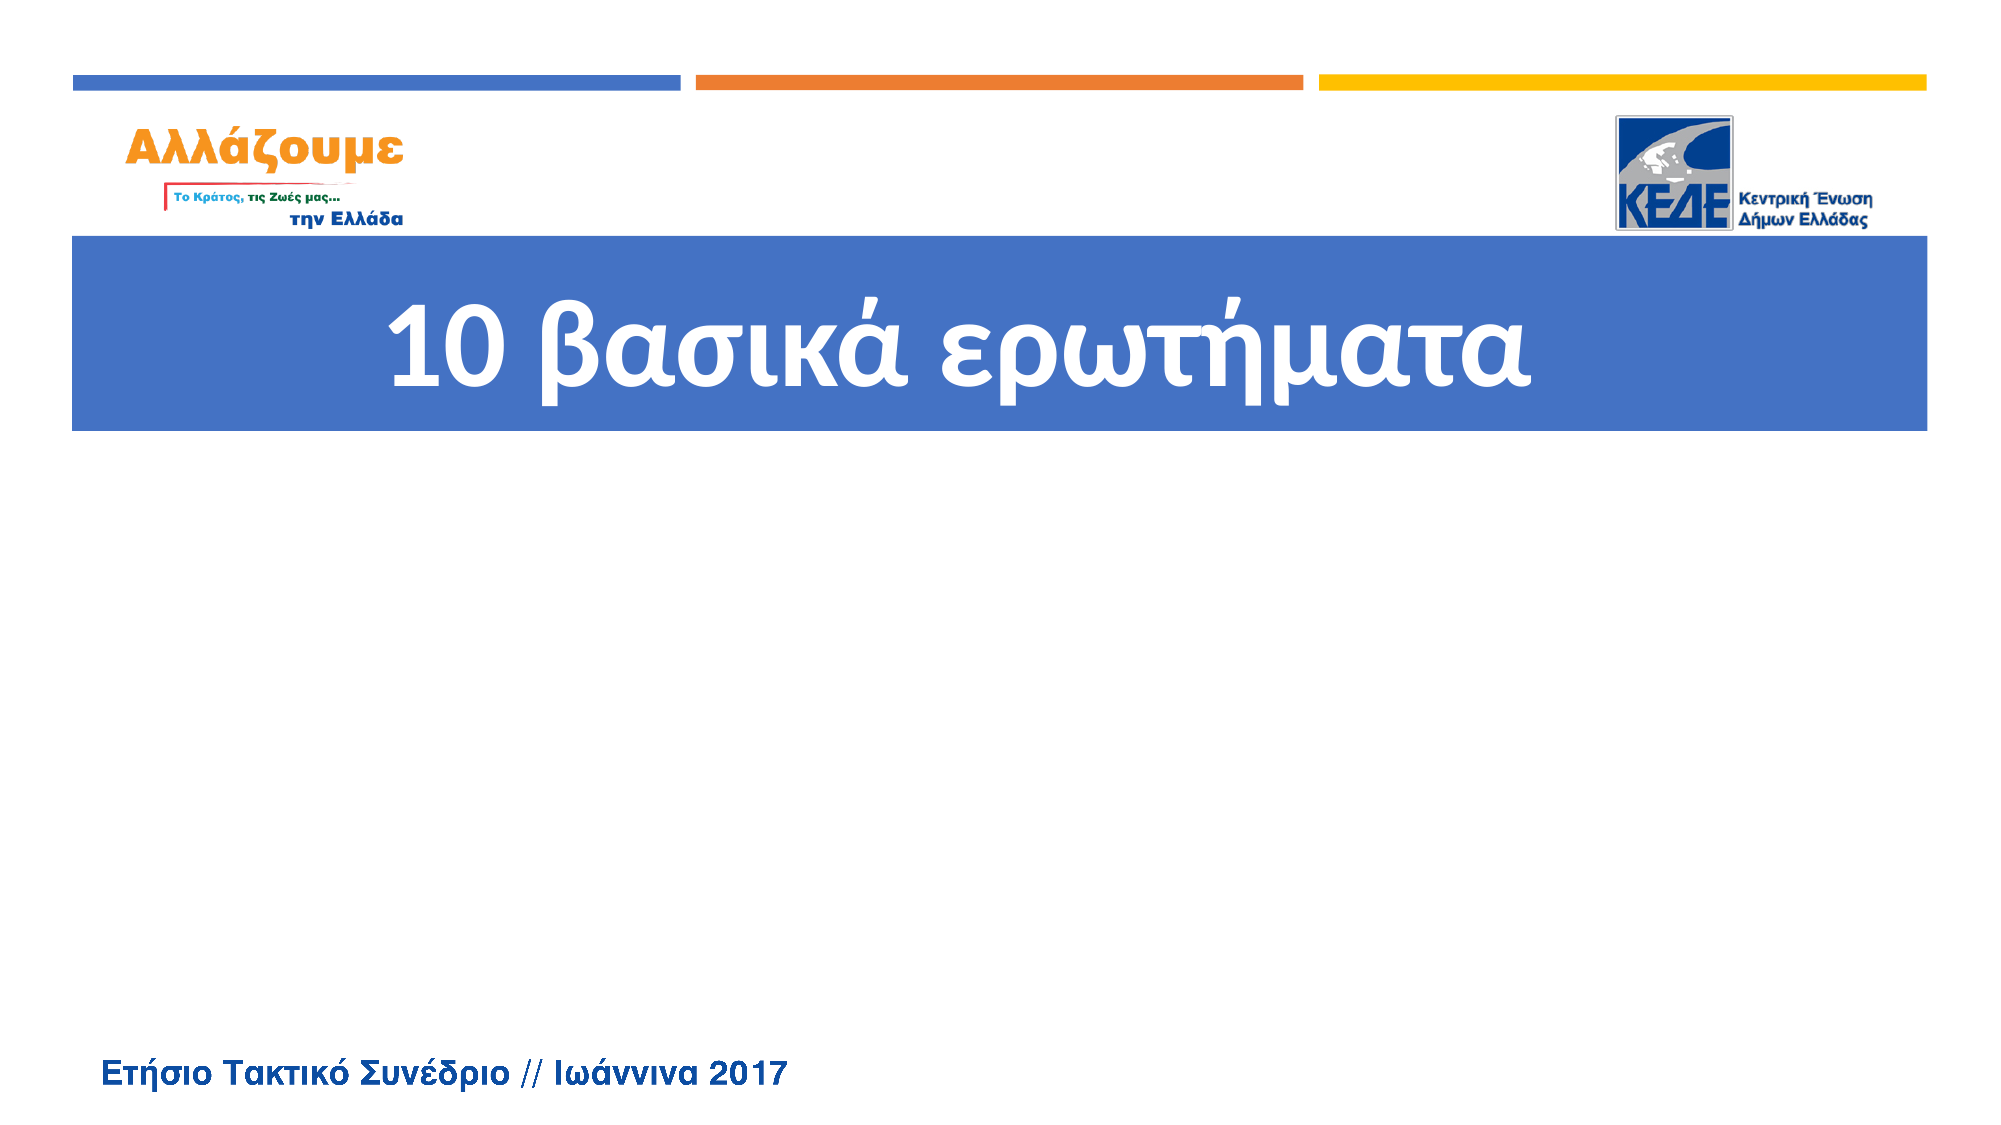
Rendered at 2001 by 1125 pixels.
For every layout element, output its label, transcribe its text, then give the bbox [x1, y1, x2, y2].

picture [95, 114, 435, 235]
picture [1611, 108, 1879, 235]
picture [41, 427, 1963, 1122]
title 10 βασικά ερωτήματα [66, 254, 1876, 400]
